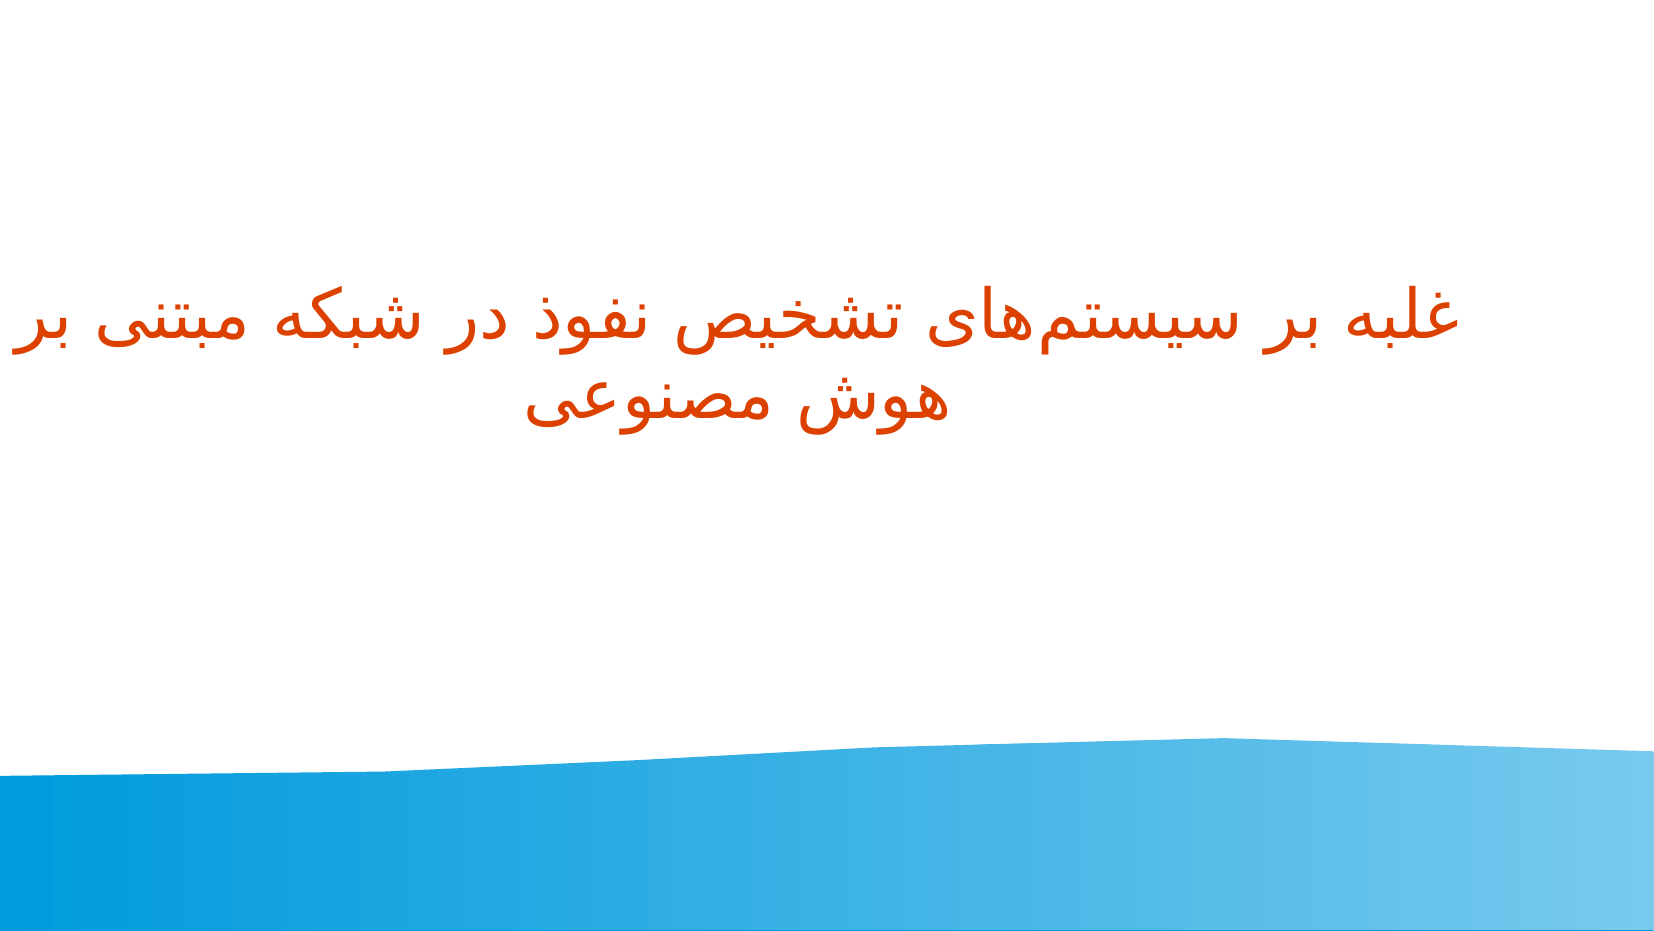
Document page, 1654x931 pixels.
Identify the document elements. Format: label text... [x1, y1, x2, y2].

title غلبه بر سیستم‌های تشخیص نفوذ در شبکه مبتنی بر هوش مصنوعی [0, 265, 1477, 443]
